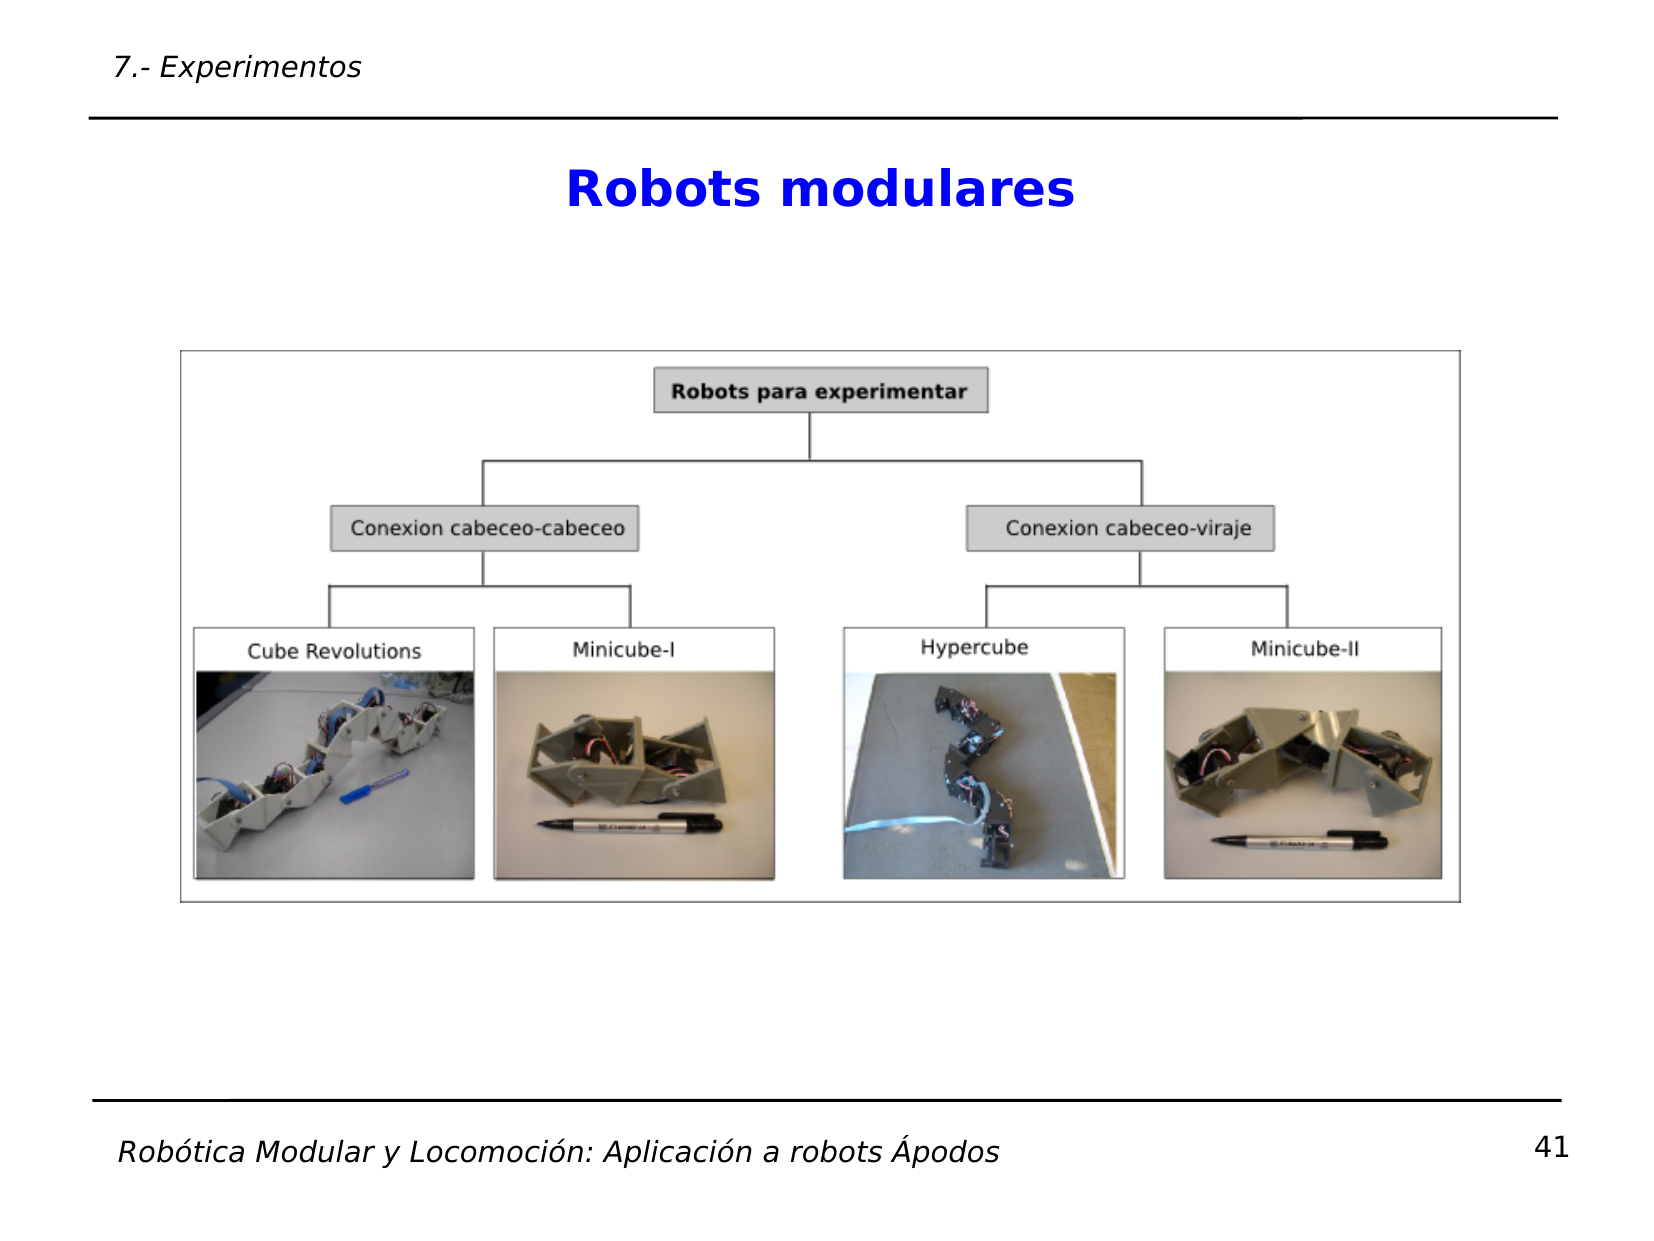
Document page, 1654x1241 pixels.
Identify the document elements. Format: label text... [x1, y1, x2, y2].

text_box Robótica Modular y Locomoción: Aplicación a robots Ápodos [103, 1127, 1017, 1177]
text_box 7.- Experimentos [97, 42, 378, 93]
text_box Robots modulares [550, 152, 1082, 226]
picture [180, 350, 1461, 903]
